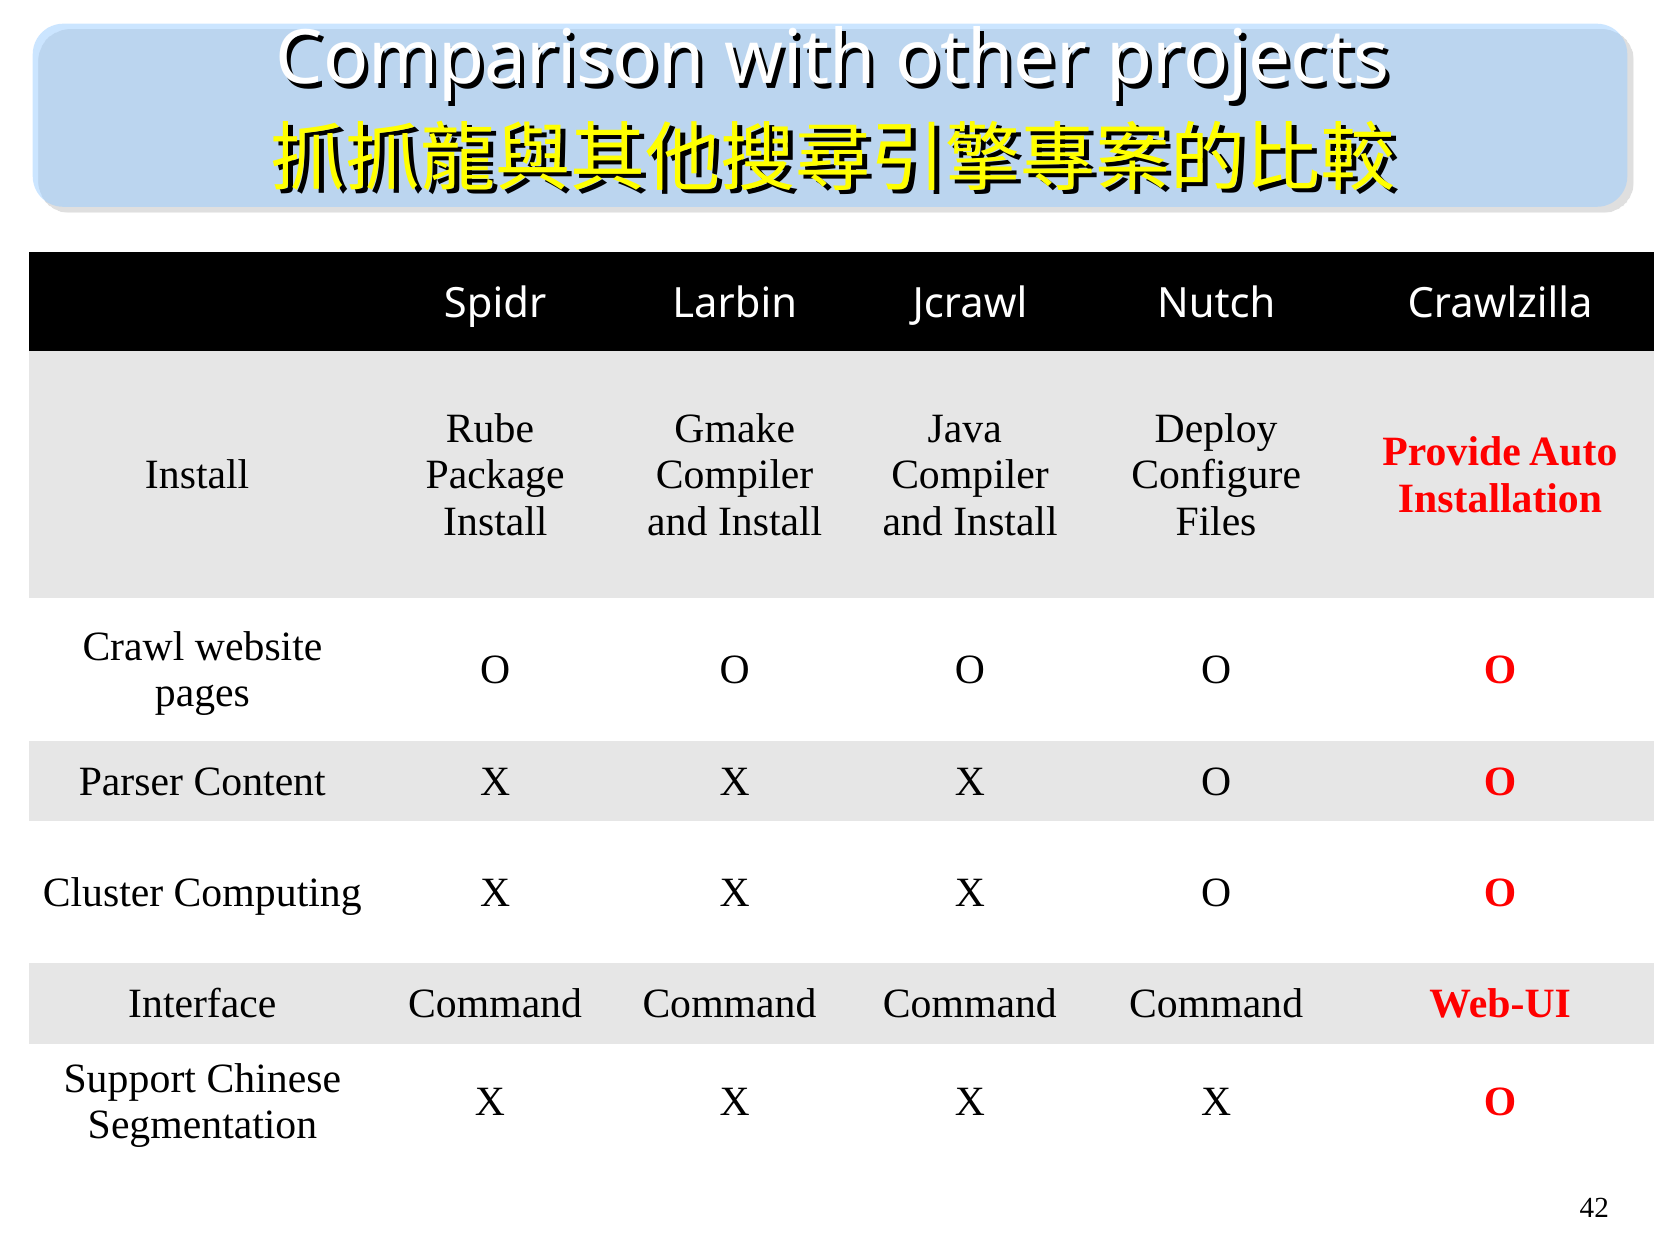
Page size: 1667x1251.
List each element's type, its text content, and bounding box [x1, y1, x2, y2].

table_cell O [1347, 598, 1654, 741]
table_cell X [375, 821, 615, 963]
table_cell O [1086, 598, 1347, 741]
table_cell X [615, 1044, 855, 1158]
table_header Nutch [1086, 252, 1347, 351]
table_cell O [1347, 821, 1654, 963]
table_cell Command [855, 963, 1086, 1044]
table_cell O [1347, 1044, 1654, 1158]
table_header [29, 252, 375, 351]
table_cell Java Compiler and Install [855, 351, 1086, 598]
table_cell Gmake Compiler and Install [615, 351, 855, 598]
table_cell X [855, 741, 1086, 821]
table_cell Command [375, 963, 615, 1044]
text_box [32, 23, 1628, 207]
table_cell Crawl website pages [29, 598, 375, 741]
table_cell X [615, 741, 855, 821]
table_cell Web-UI [1347, 963, 1654, 1044]
table_cell X [375, 1044, 615, 1158]
table_header Spidr [375, 252, 615, 351]
table_cell Deploy Configure Files [1086, 351, 1347, 598]
table_cell X [855, 1044, 1086, 1158]
table_cell O [1086, 741, 1347, 821]
table_cell Parser Content [29, 741, 375, 821]
table_header Crawlzilla [1347, 252, 1654, 351]
table_header Larbin [615, 252, 855, 351]
table_cell O [855, 598, 1086, 741]
table_cell Interface [29, 963, 375, 1044]
table_cell Install [29, 351, 375, 598]
table_cell Command [615, 963, 855, 1044]
table_cell X [615, 821, 855, 963]
table_cell X [1086, 1044, 1347, 1158]
table_cell O [615, 598, 855, 741]
table_cell O [1086, 821, 1347, 963]
table_cell Support Chinese Segmentation [29, 1044, 375, 1158]
table_cell X [855, 821, 1086, 963]
table_cell Provide Auto Installation [1347, 351, 1654, 598]
table_cell Rube Package Install [375, 351, 615, 598]
table_cell Cluster Computing [29, 821, 375, 963]
table_cell X [375, 741, 615, 821]
title Comparison with other projects 抓抓龍與其他搜尋引擎專案的比較 [125, 0, 1542, 200]
table_cell Command [1086, 963, 1347, 1044]
table_header Jcrawl [855, 252, 1086, 351]
table_cell O [375, 598, 615, 741]
table_cell O [1347, 741, 1654, 821]
